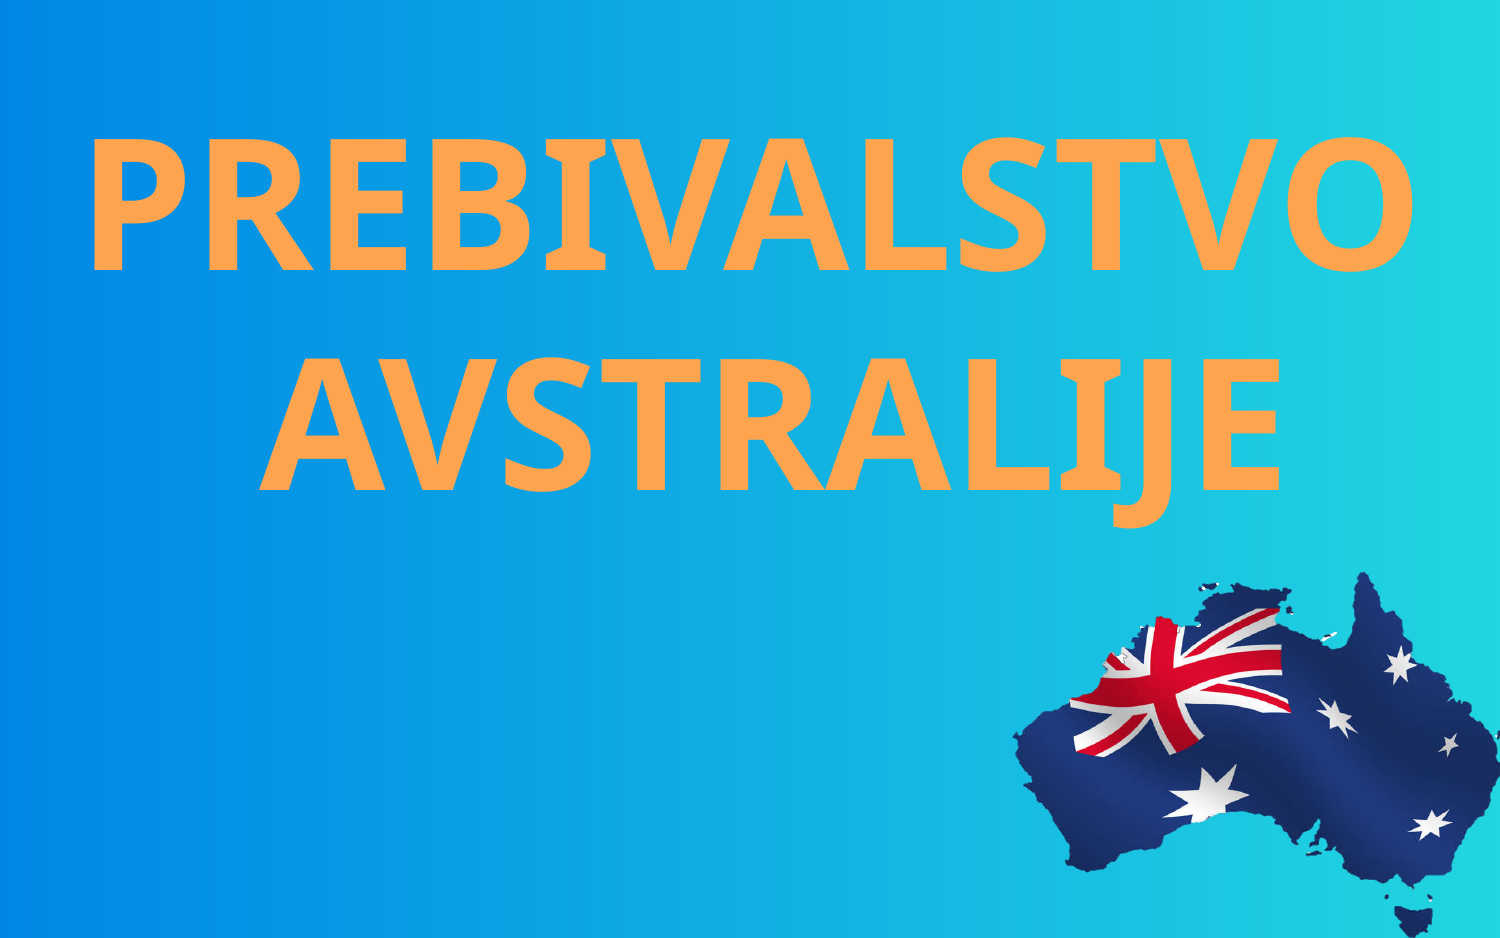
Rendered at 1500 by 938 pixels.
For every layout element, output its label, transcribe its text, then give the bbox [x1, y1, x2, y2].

title PREBIVALSTVO AVSTRALIJE [50, 145, 1500, 469]
picture [999, 554, 1500, 938]
